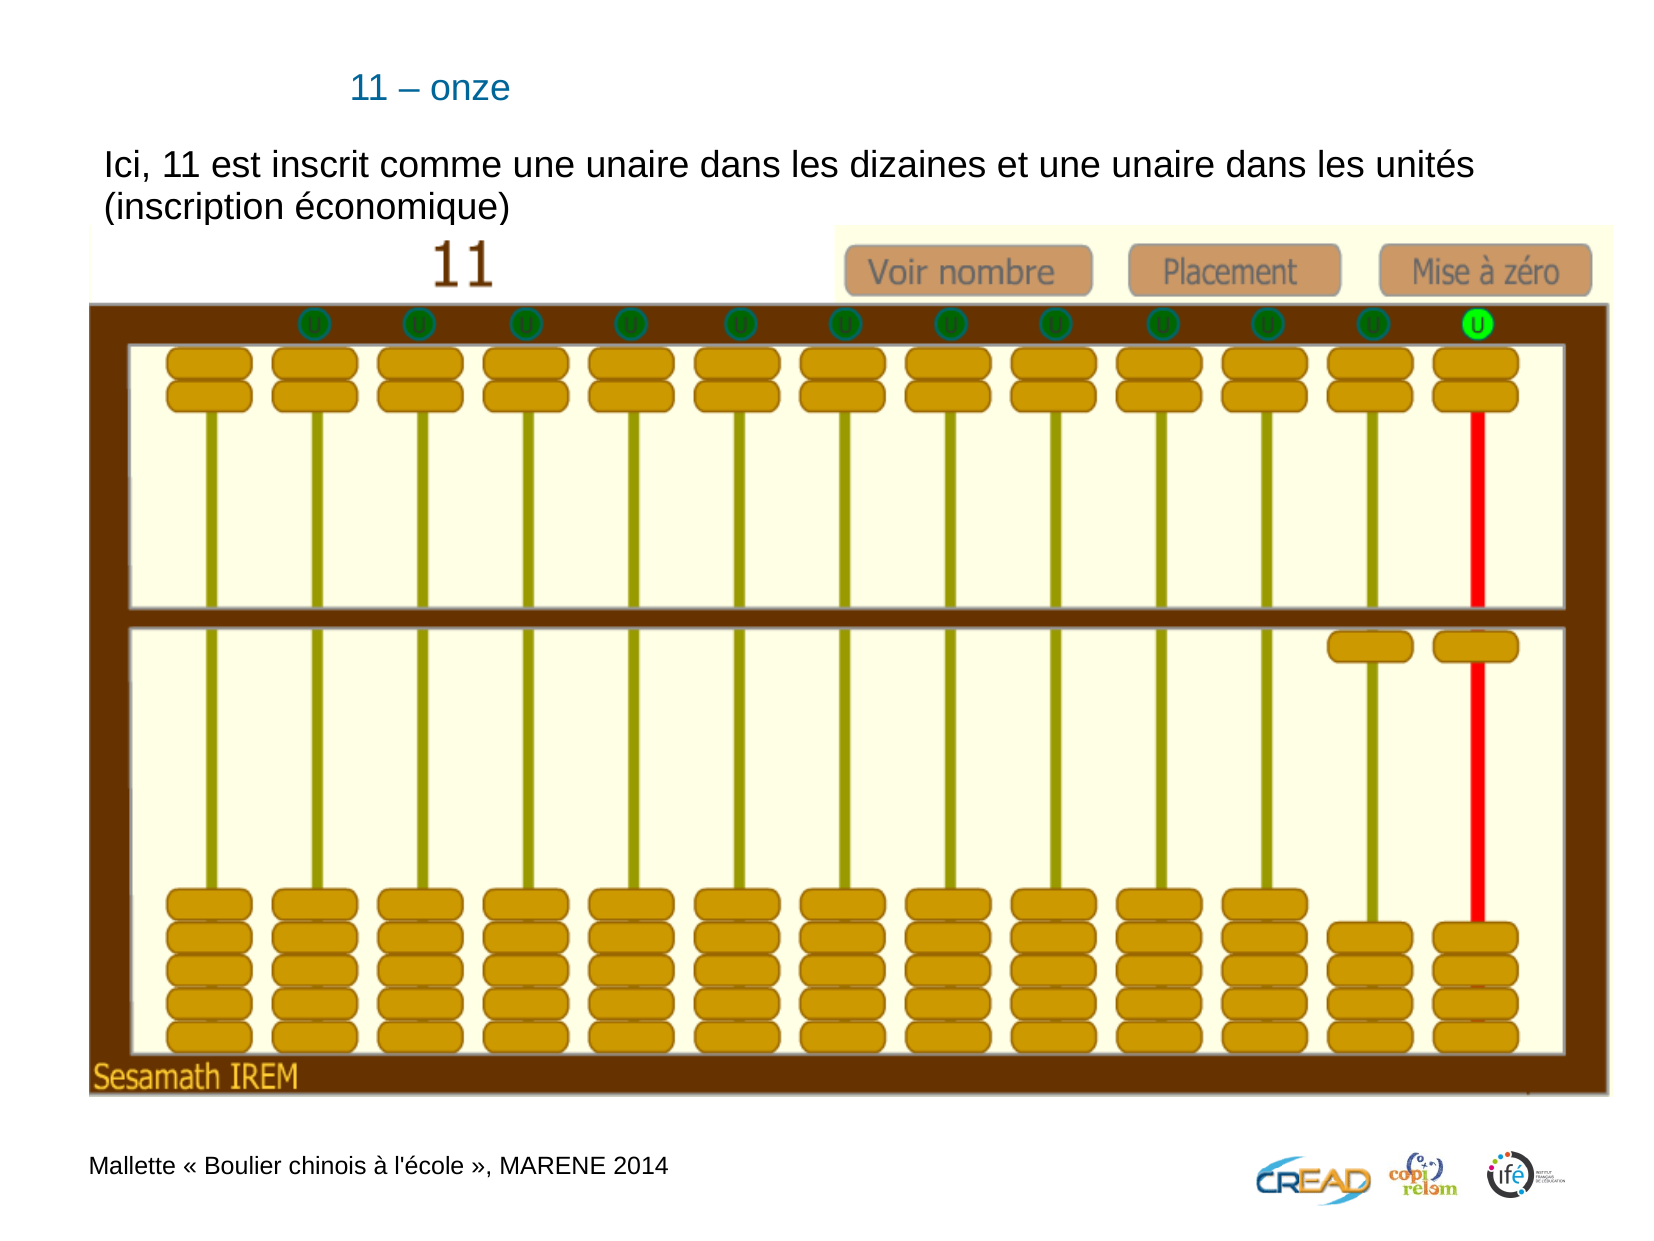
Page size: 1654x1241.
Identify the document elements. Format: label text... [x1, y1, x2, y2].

picture [1251, 1151, 1377, 1211]
text_box Ici, 11 est inscrit comme une unaire dans les dizaines et une unaire dans les unités (inscription économique) [88, 135, 1595, 235]
picture [89, 225, 1613, 1097]
text_box 11 – onze [334, 59, 532, 135]
picture [1487, 1151, 1565, 1198]
picture [1387, 1151, 1461, 1197]
